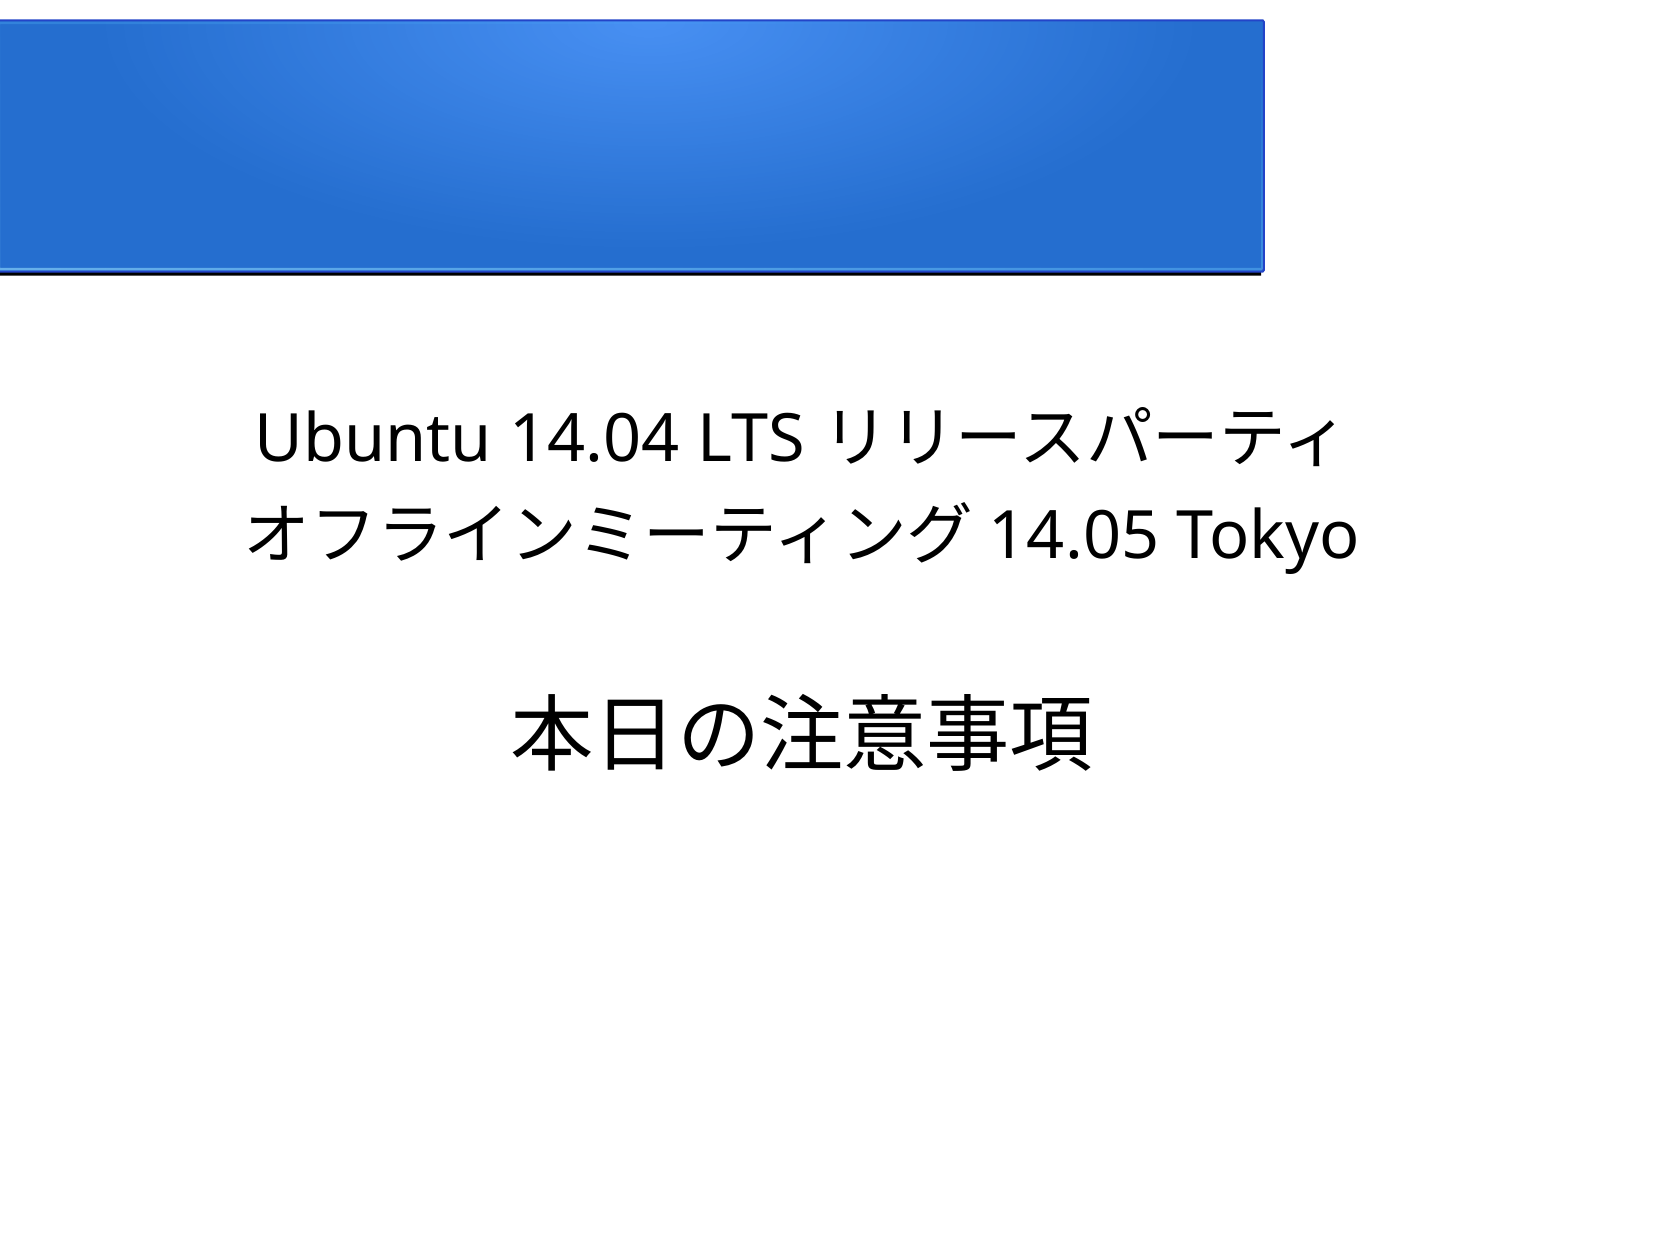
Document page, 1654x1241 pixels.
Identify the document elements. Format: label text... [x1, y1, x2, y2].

subtitle Ubuntu 14.04 LTS リリースパーティ オフラインミーティング 14.05 Tokyo 本日の注意事項 [151, 106, 1453, 1067]
